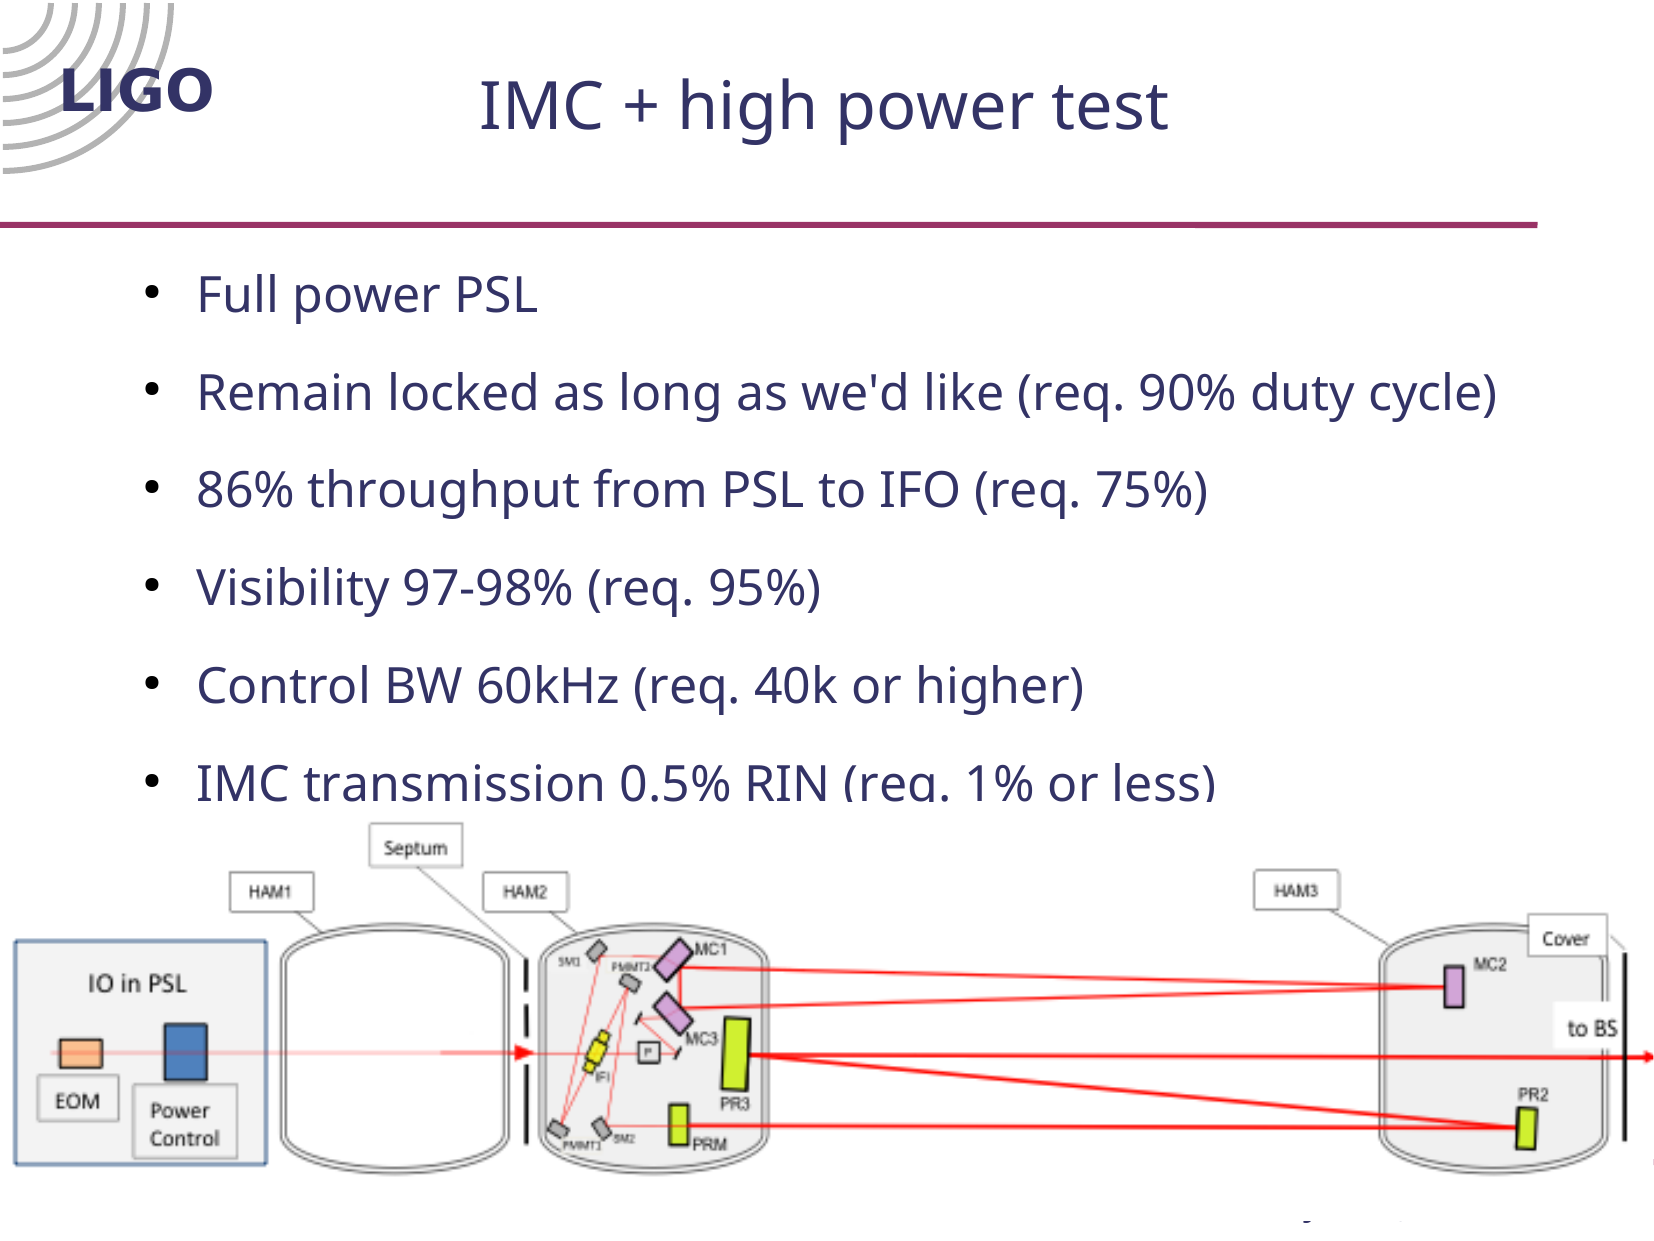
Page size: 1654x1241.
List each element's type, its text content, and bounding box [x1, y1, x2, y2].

title IMC + high power test [187, 0, 1463, 208]
picture [2, 802, 1654, 1221]
list Full power PSL Remain locked as long as we'd like (req. 90% duty cycle) 86% throughput from PSL to IFO (req. 75%) Visibility 97-98% (req. 95%) Control BW 60kHz (req. 40k or higher) IMC transmission 0.5% RIN (req. 1% or less) [125, 258, 1538, 802]
